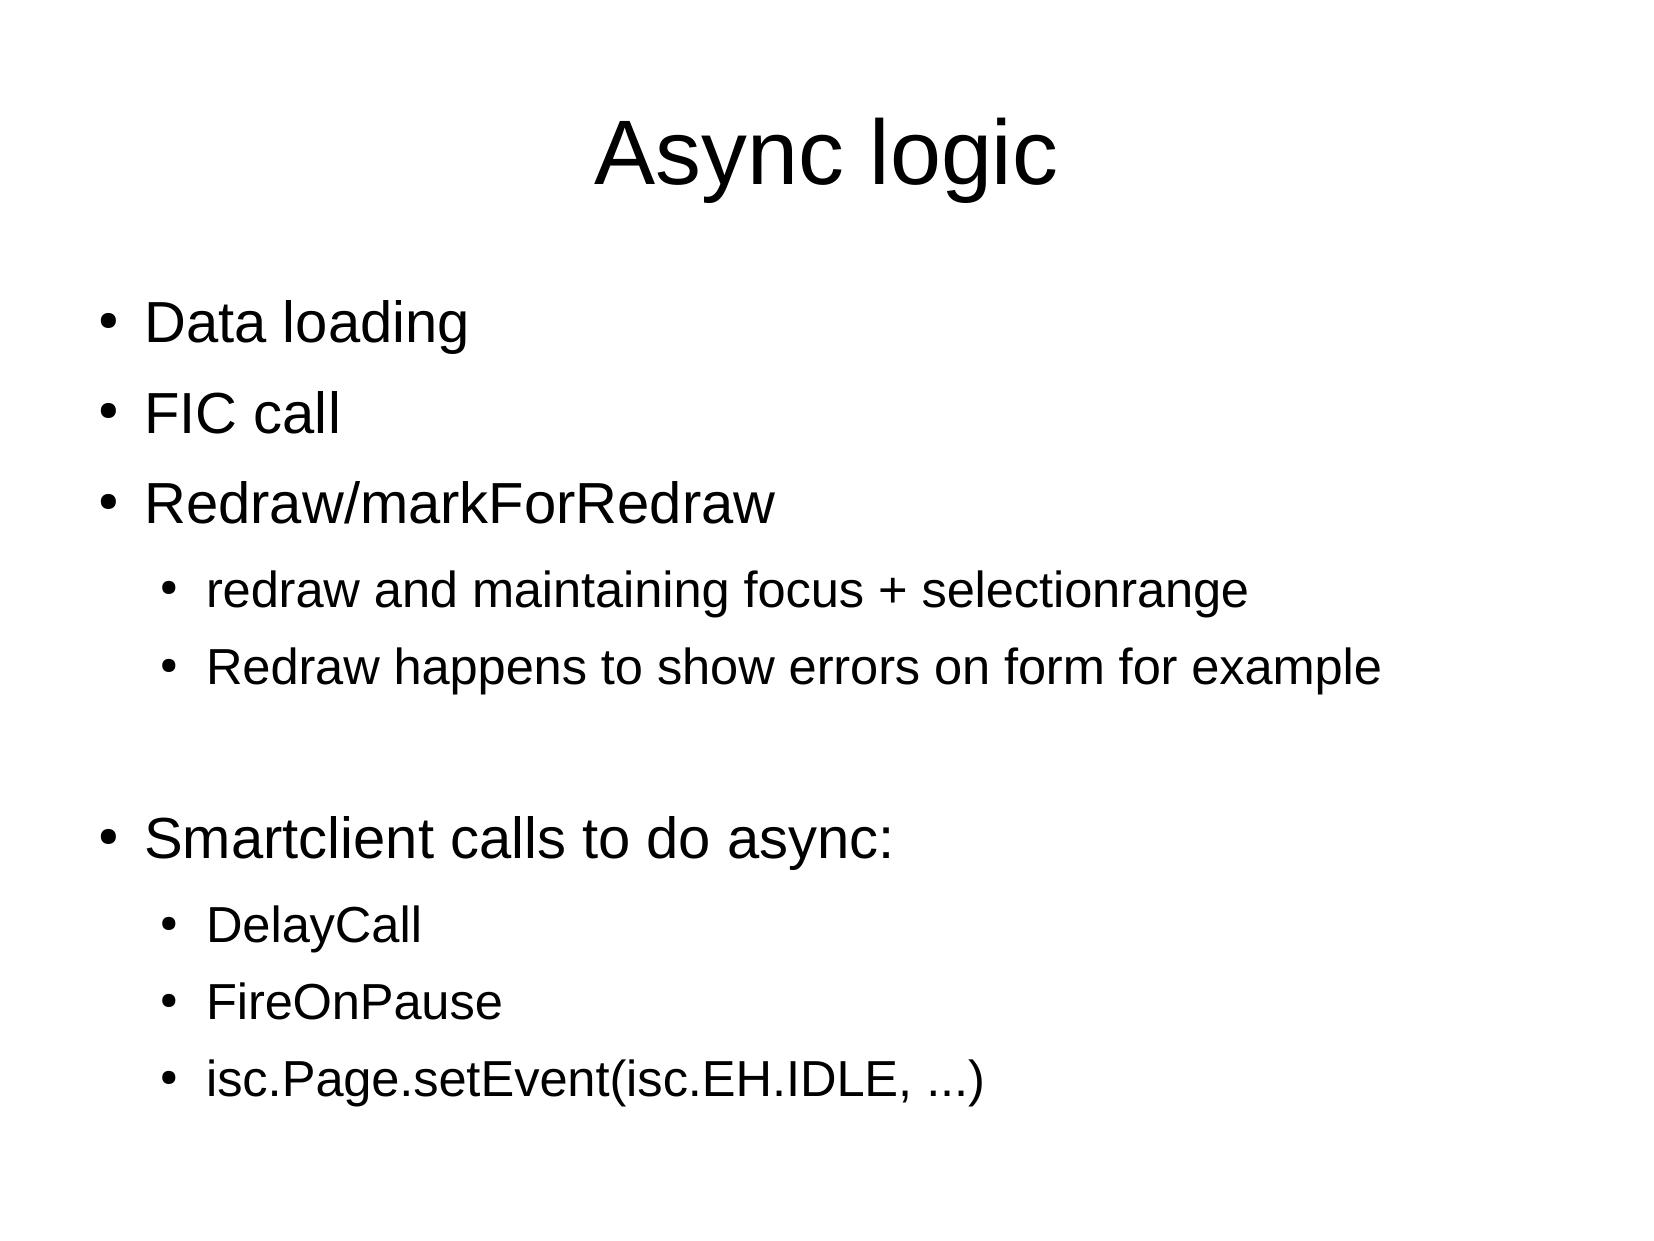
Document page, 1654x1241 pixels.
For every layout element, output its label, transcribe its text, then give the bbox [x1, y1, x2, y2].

list Data loading FIC call Redraw/markForRedraw redraw and maintaining focus + selectionrange Redraw happens to show errors on form for example Smartclient calls to do async: DelayCall FireOnPause isc.Page.setEvent(isc.EH.IDLE, ...) [82, 290, 1571, 1109]
title Async logic [82, 49, 1571, 257]
